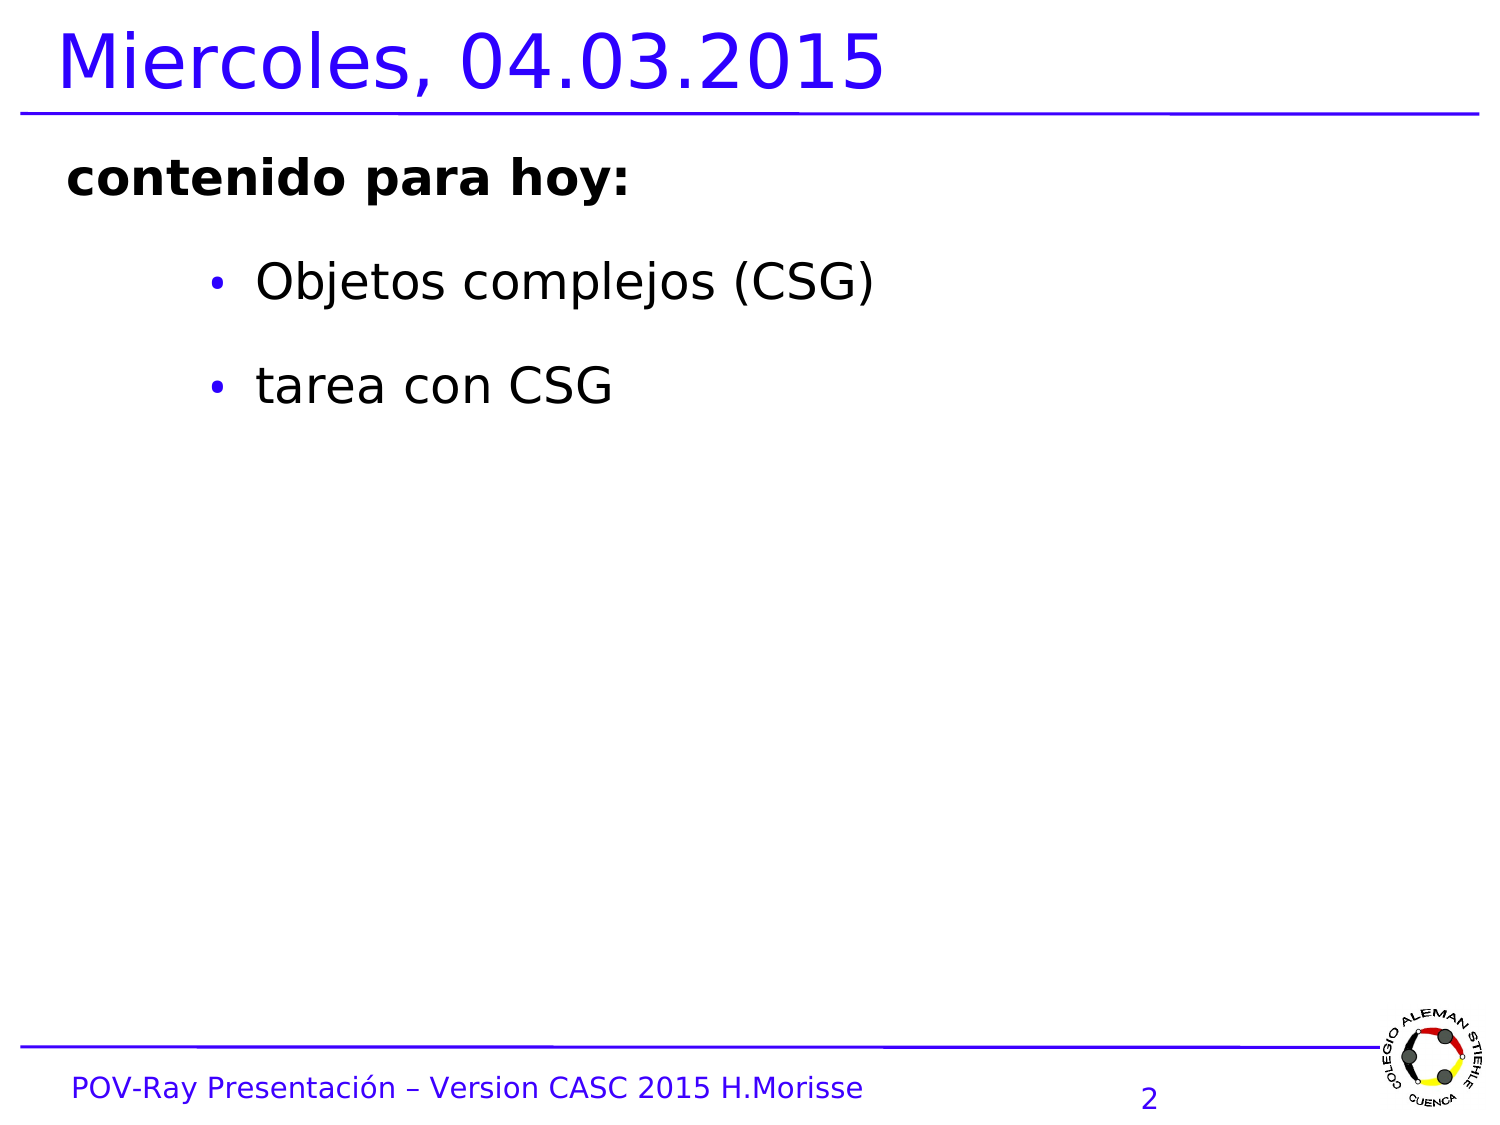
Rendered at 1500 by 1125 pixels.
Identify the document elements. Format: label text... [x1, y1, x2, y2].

picture [1380, 1004, 1486, 1110]
title Miercoles, 04.03.2015 [29, 11, 1152, 114]
list contenido para hoy: Objetos complejos (CSG) tarea con CSG [52, 148, 1471, 1031]
